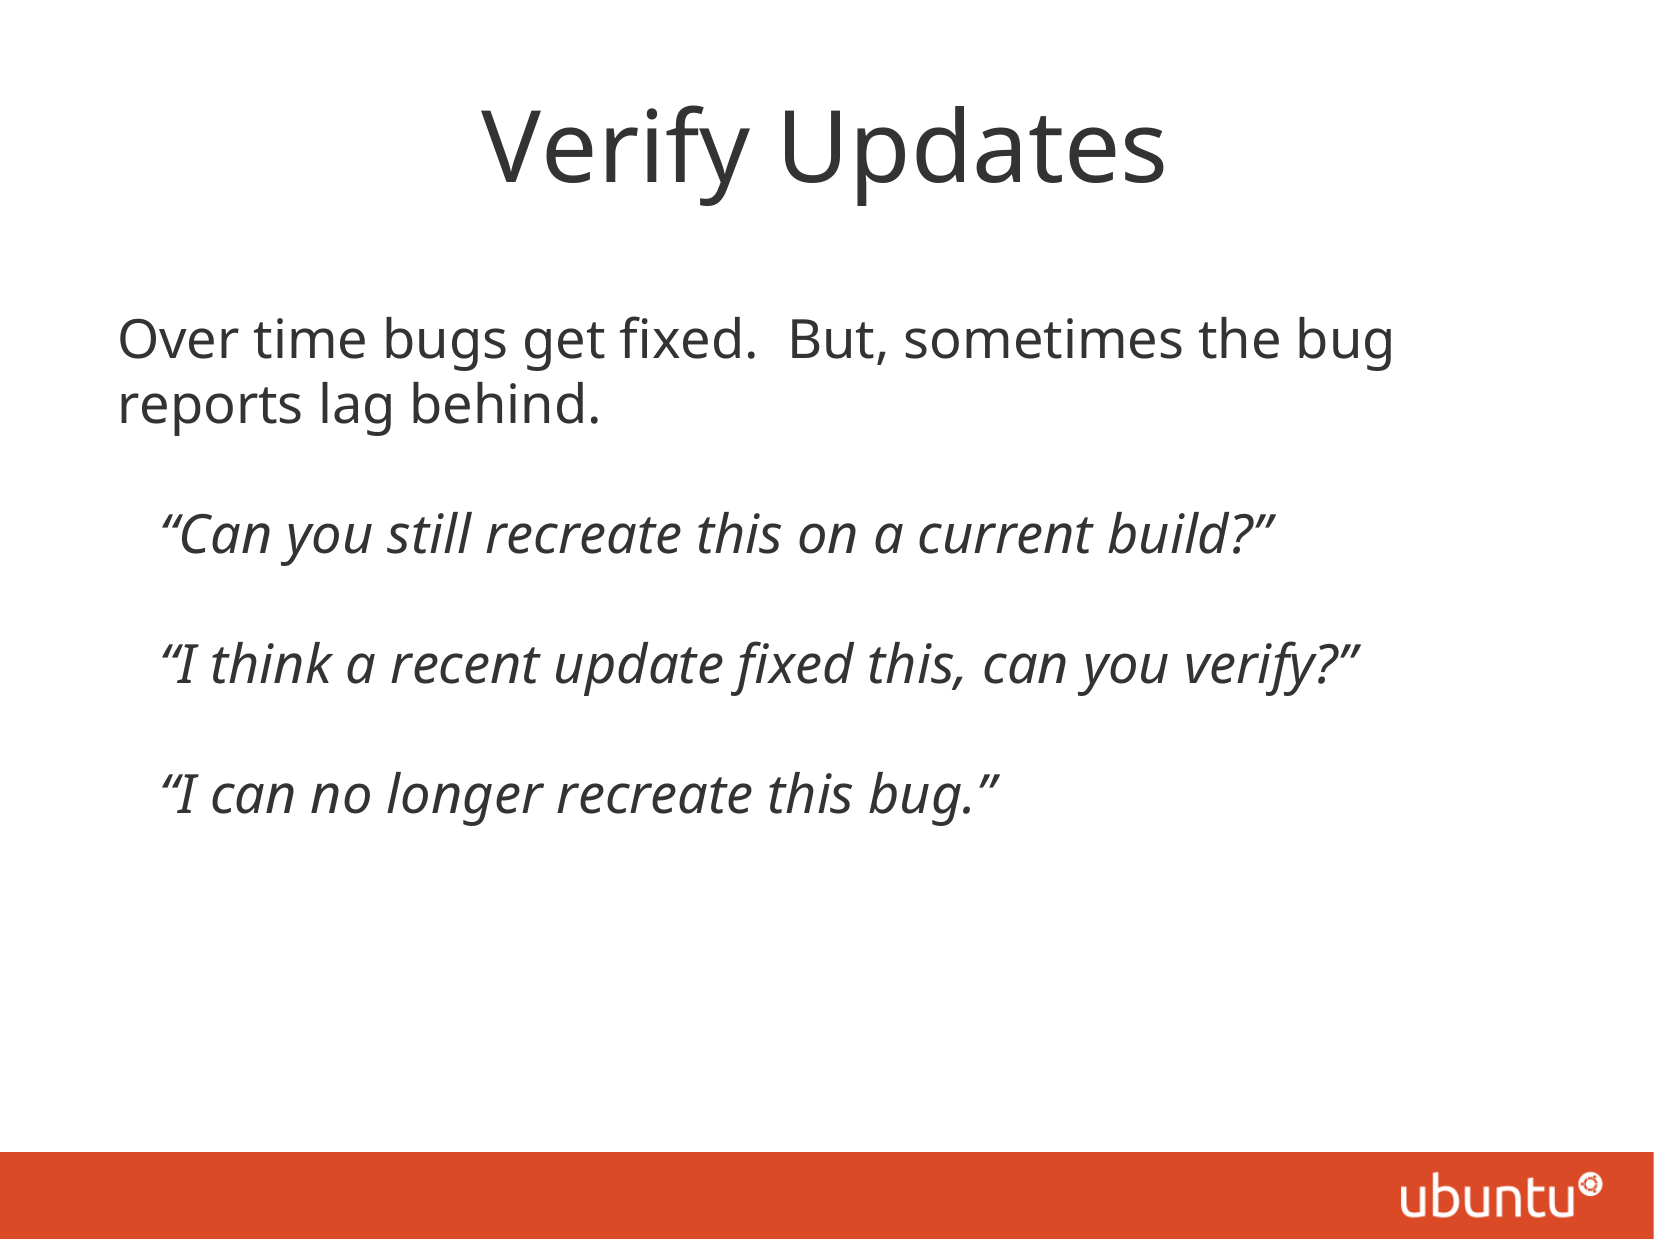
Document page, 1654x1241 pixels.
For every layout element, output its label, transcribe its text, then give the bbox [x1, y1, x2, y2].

picture [0, 1152, 1654, 1239]
text_box Over time bugs get fixed. But, sometimes the bug reports lag behind. “Can you still recreate this on a current build?” “I think a recent update fixed this, can you verify?” “I can no longer recreate this bug.” [102, 240, 1516, 889]
title Verify Updates [56, 76, 1596, 224]
